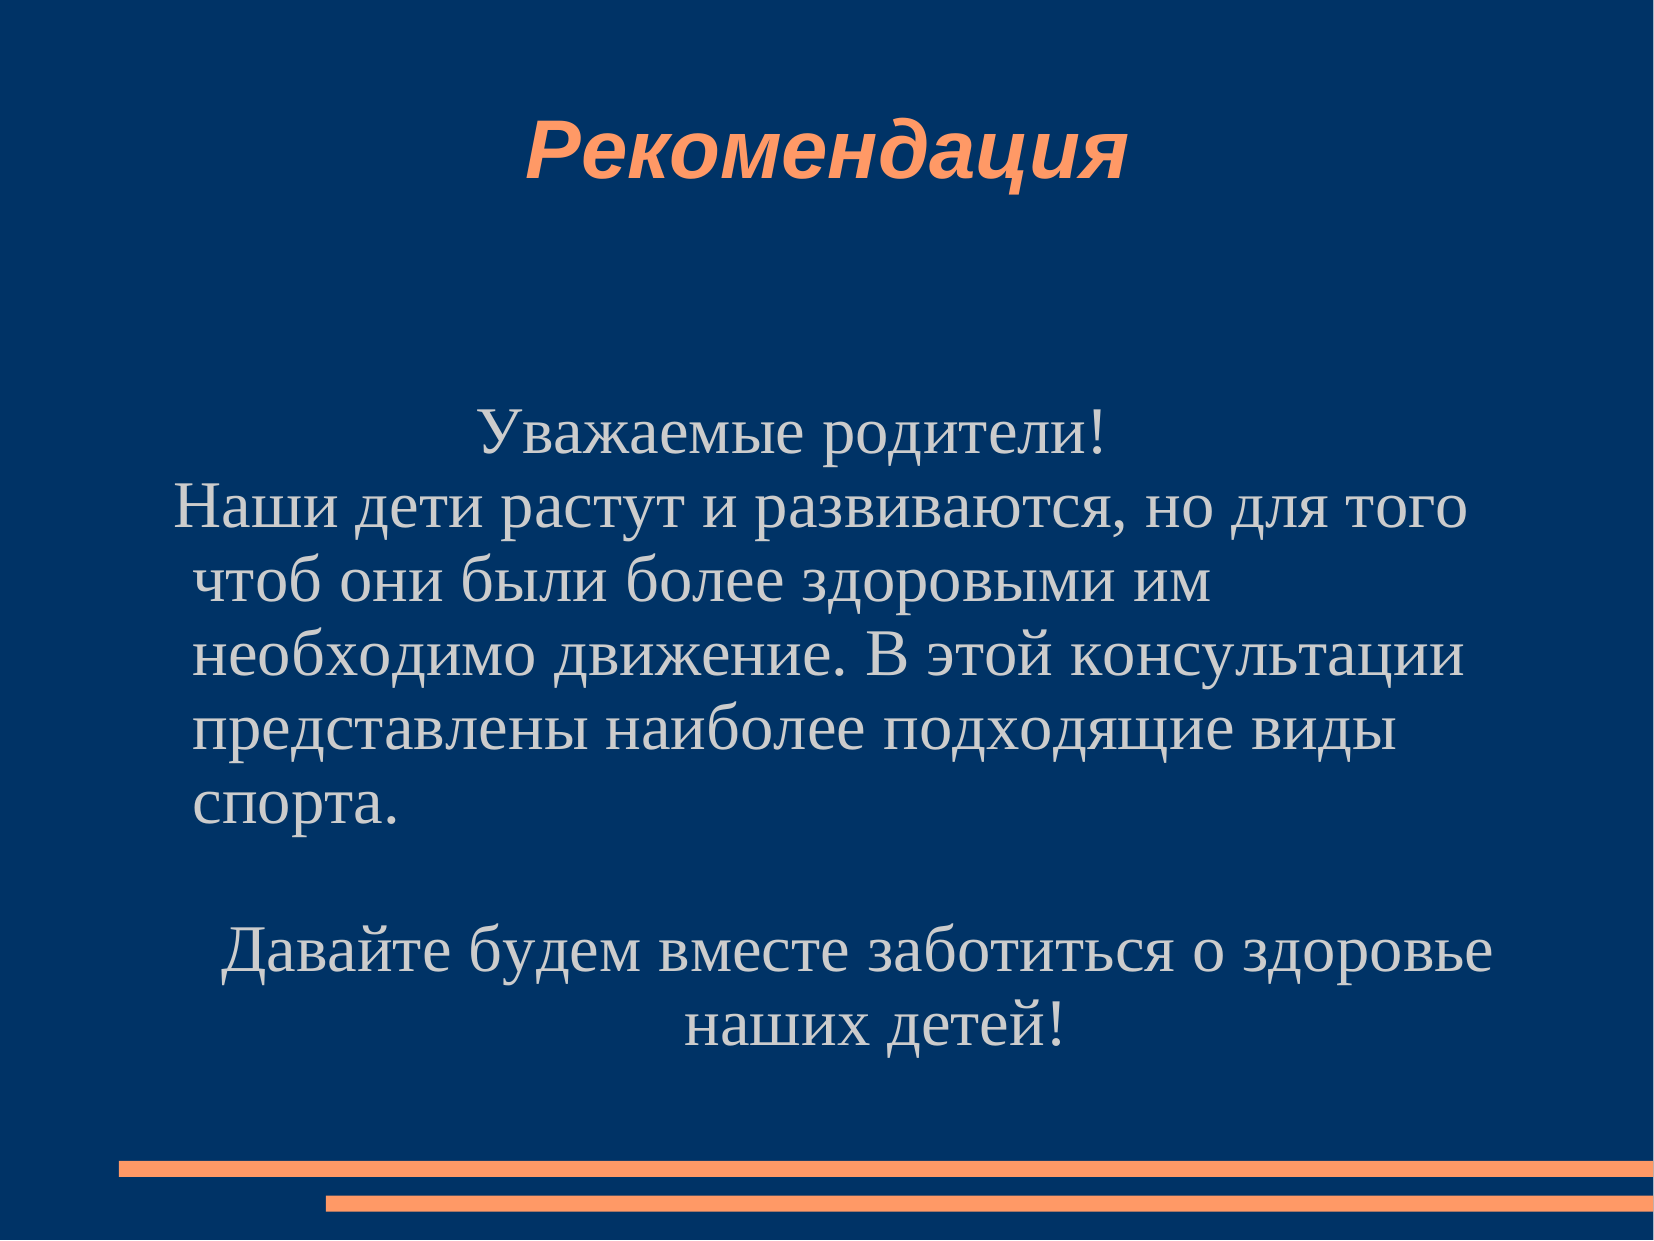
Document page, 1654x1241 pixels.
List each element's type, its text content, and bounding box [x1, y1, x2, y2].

subtitle Уважаемые родители! Наши дети растут и развиваются, но для того чтоб они были более здоровыми им необходимо движение. В этой консультации представлены наиболее подходящие виды спорта. Давайте будем вместе заботиться о здоровье наших детей! [121, 329, 1561, 1125]
title Рекомендация [121, 53, 1534, 247]
